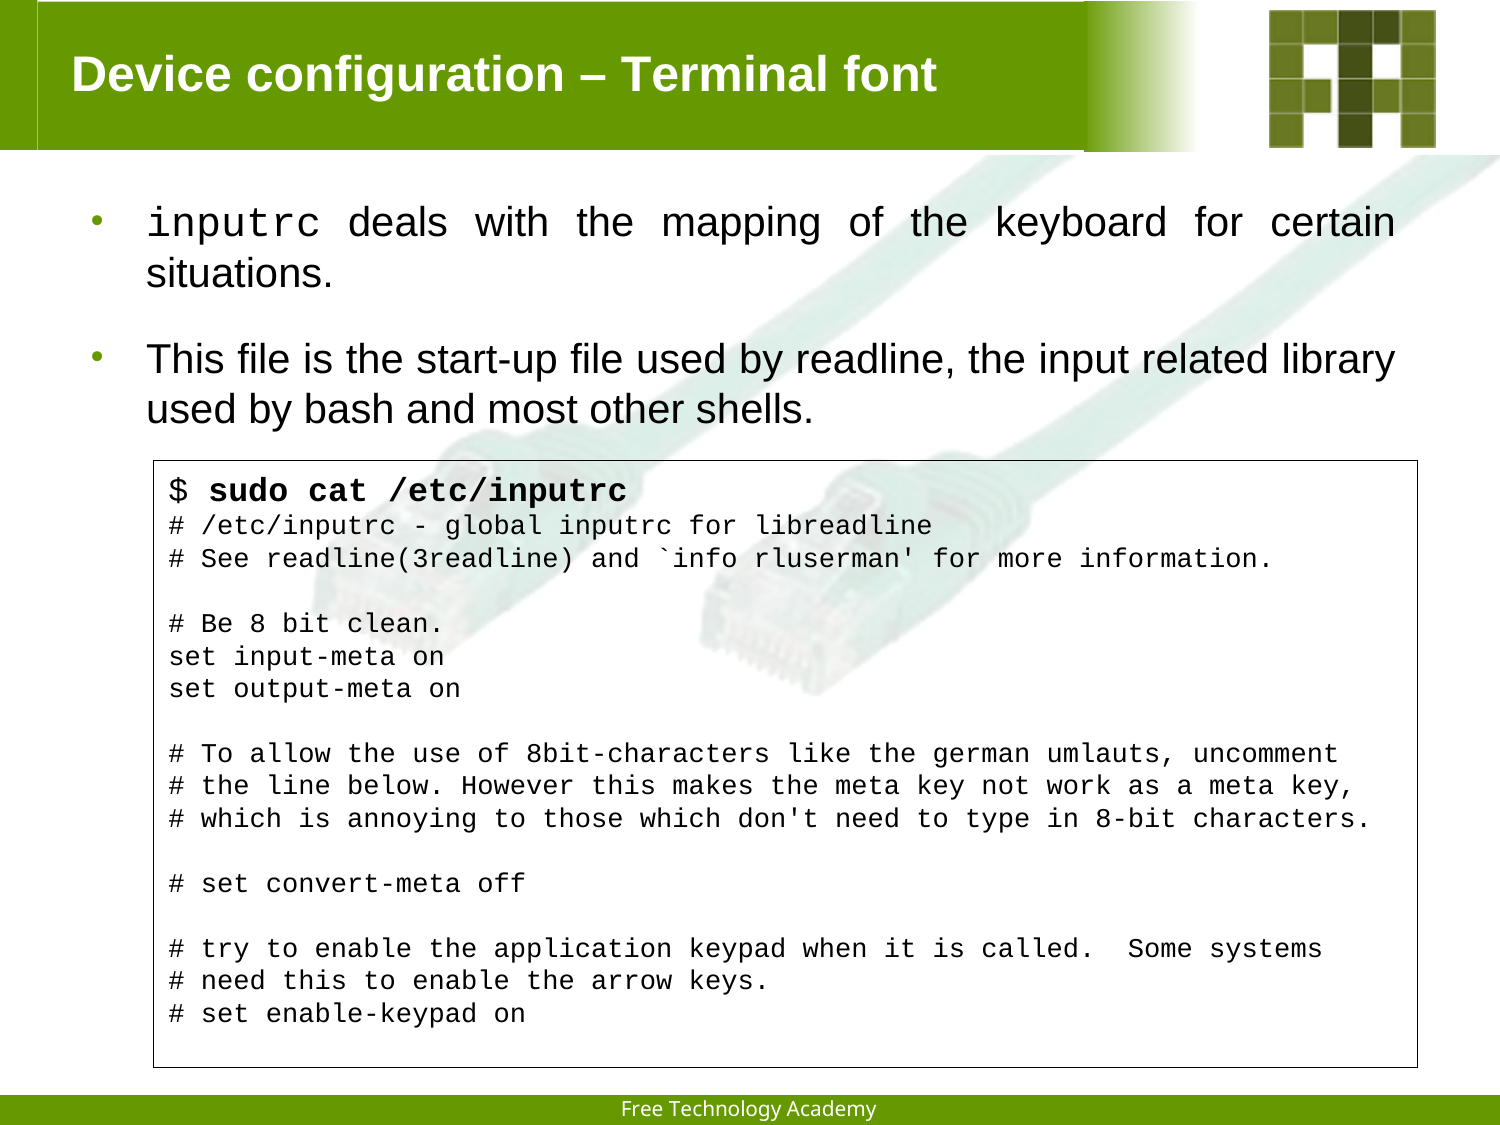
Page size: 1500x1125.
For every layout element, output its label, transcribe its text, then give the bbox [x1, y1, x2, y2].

text_box $ sudo cat /etc/inputrc # /etc/inputrc - global inputrc for libreadline # See readline(3readline) and `info rluserman' for more information. # Be 8 bit clean. set input-meta on set output-meta on # To allow the use of 8bit-characters like the german umlauts, uncomment # the line below. However this makes the meta key not work as a meta key, # which is annoying to those which don't need to type in 8-bit characters. # set convert-meta off # try to enable the application keypad when it is called. Some systems # need this to enable the arrow keys. # set enable-keypad on [153, 460, 1418, 1068]
list inputrc deals with the mapping of the keyboard for certain situations. This file is the start-up file used by readline, the input related library used by bash and most other shells. [75, 187, 1426, 1065]
picture [1269, 10, 1436, 148]
title Device configuration – Terminal font [56, 1, 1107, 152]
